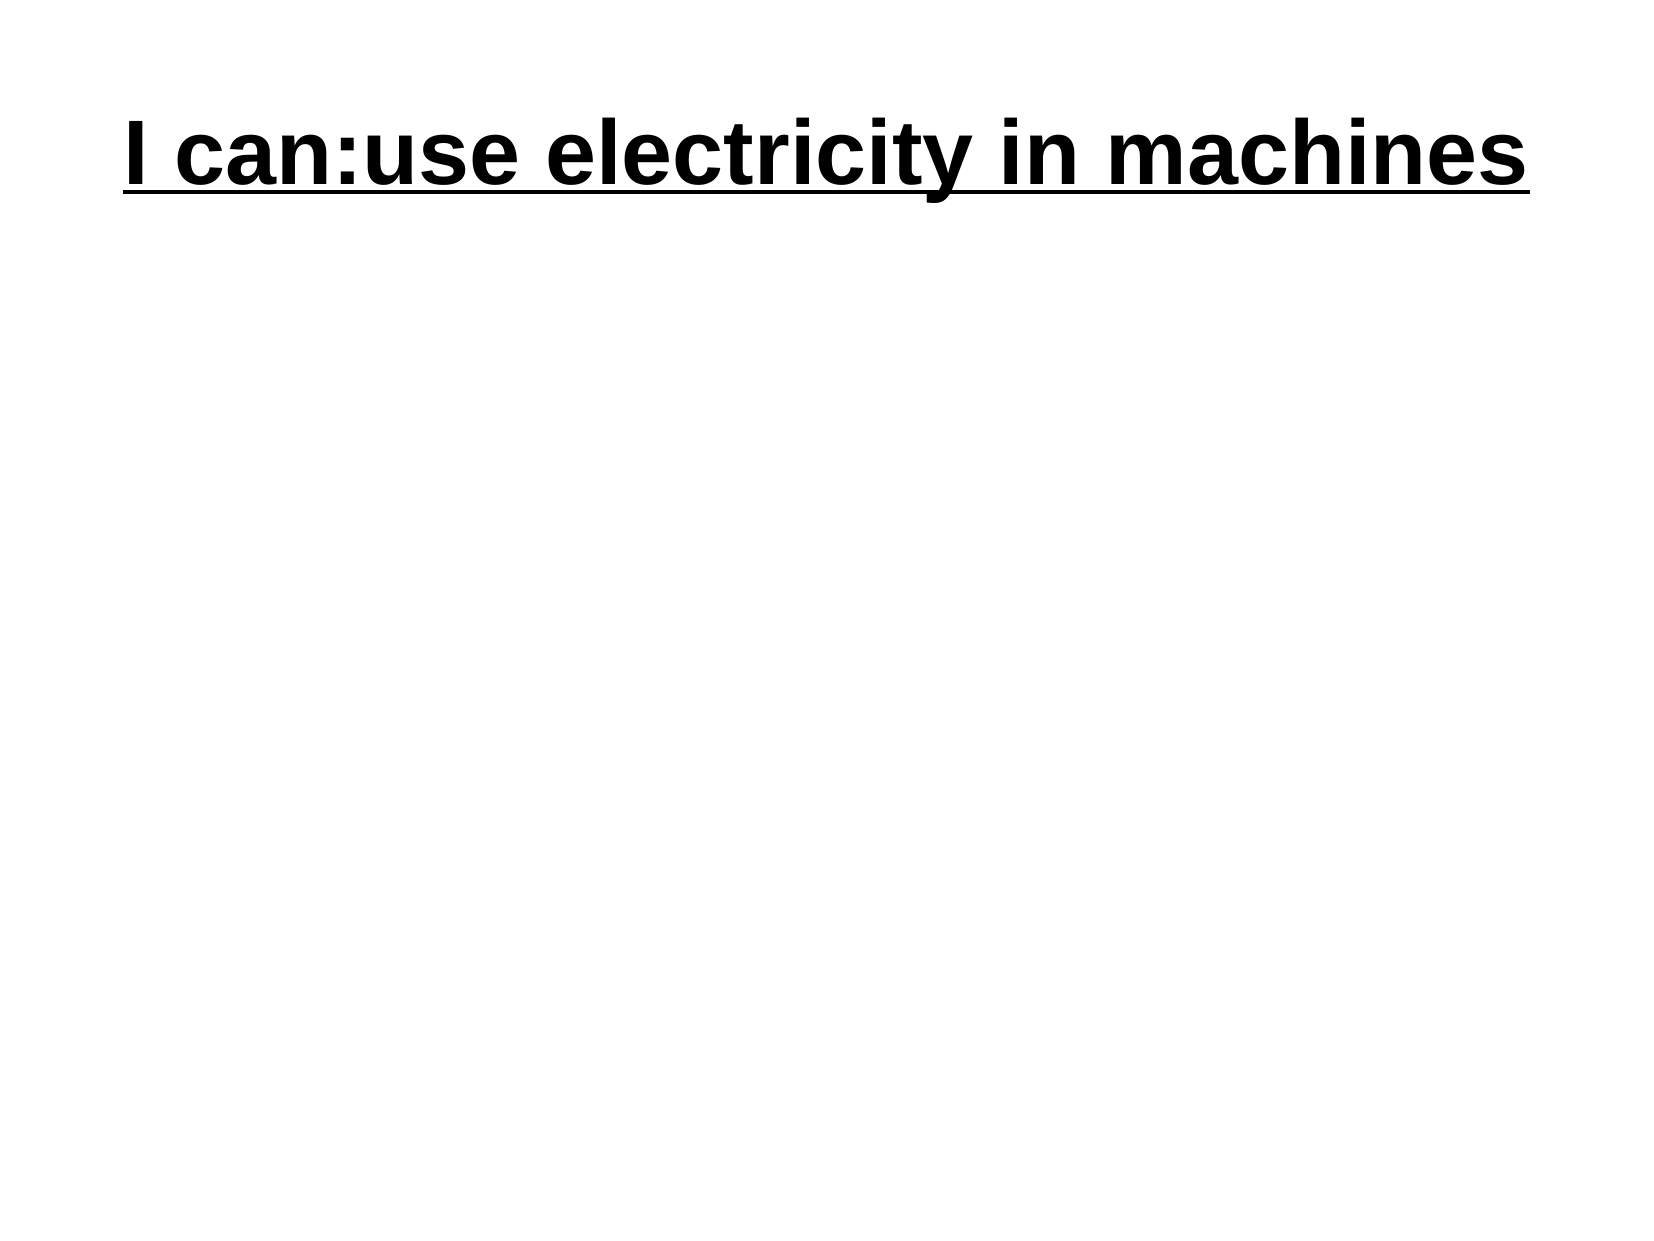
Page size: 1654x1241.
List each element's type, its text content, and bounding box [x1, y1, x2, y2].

title I can:use electricity in machines [82, 49, 1571, 257]
